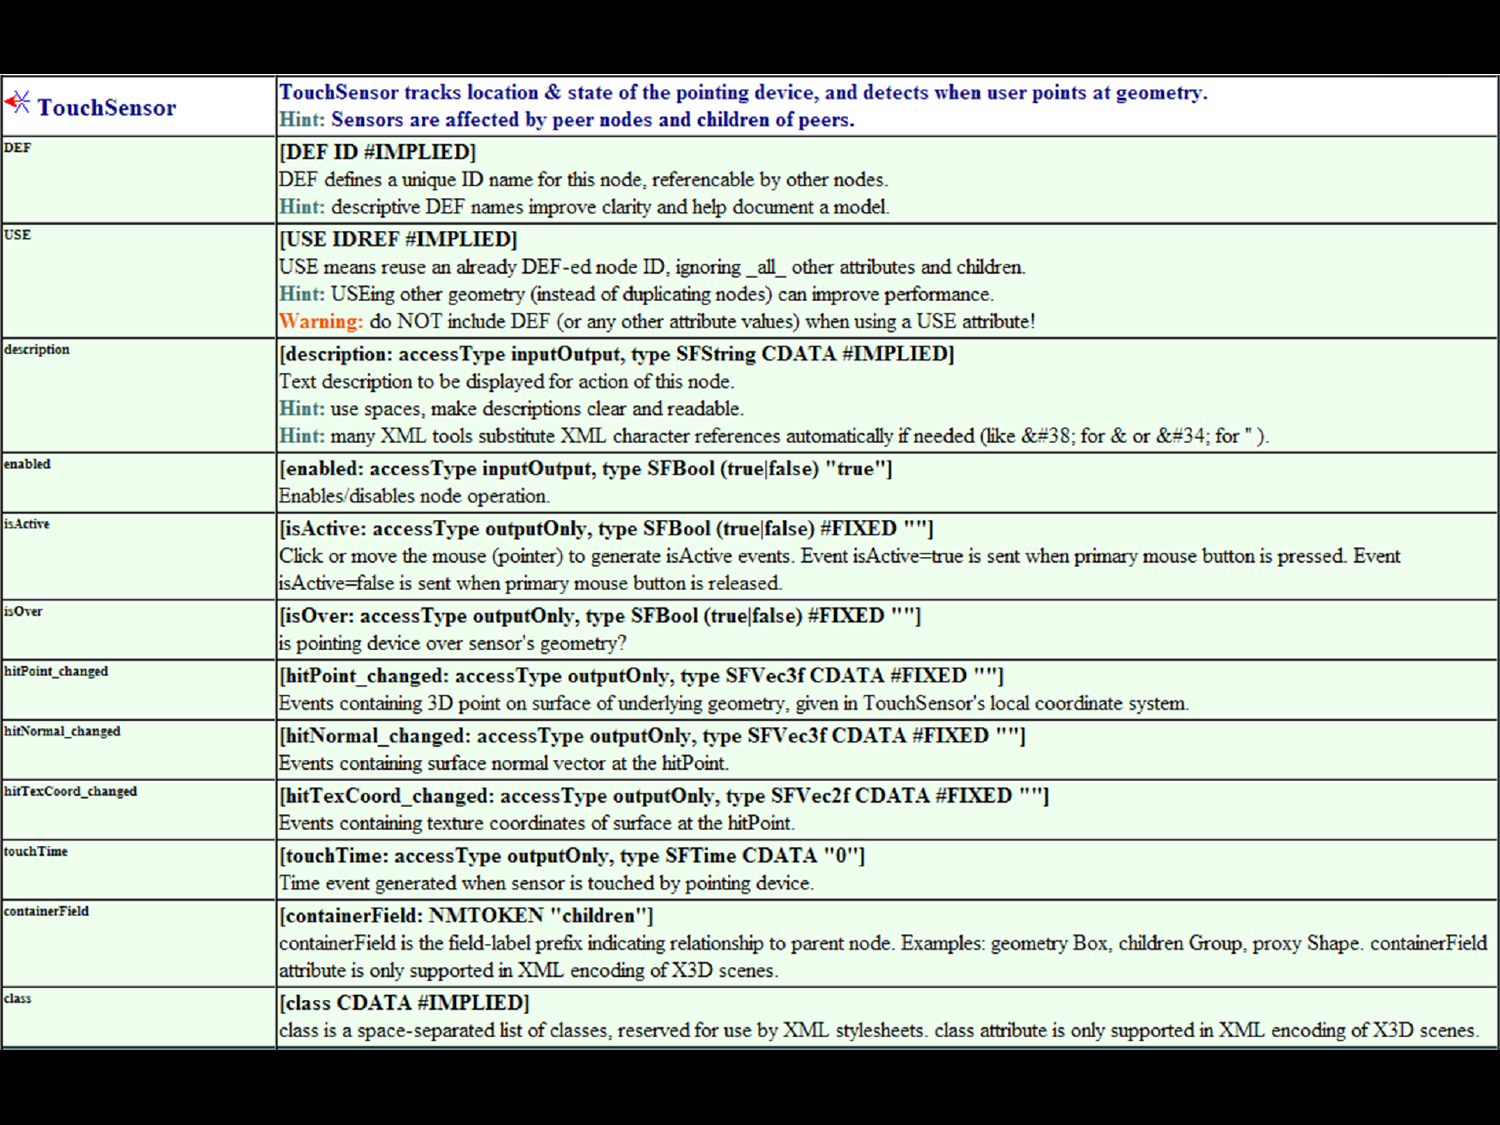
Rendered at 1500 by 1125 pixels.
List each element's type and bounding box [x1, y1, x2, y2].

picture [0, 74, 1500, 1051]
text_box [0, 1051, 1500, 1125]
text_box [0, 0, 1500, 74]
